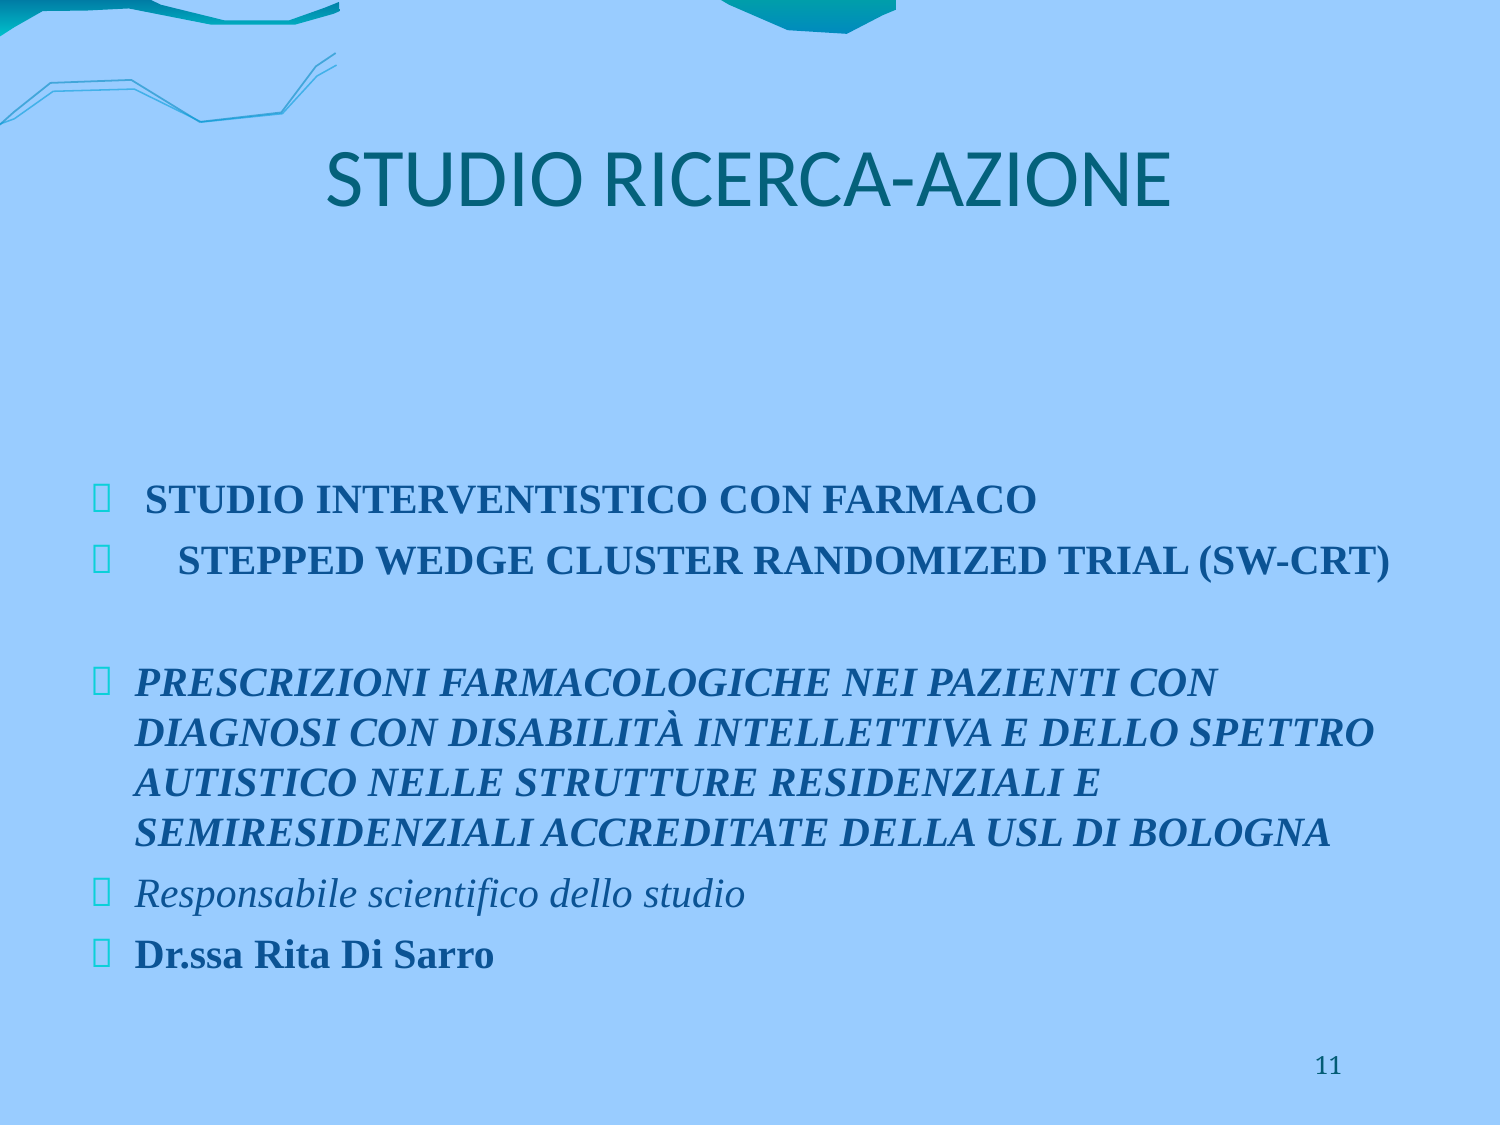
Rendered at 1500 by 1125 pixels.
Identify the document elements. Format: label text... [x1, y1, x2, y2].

slide_number <numero> [1299, 1042, 1425, 1103]
title STUDIO RICERCA-AZIONE [75, 115, 1425, 304]
list STUDIO INTERVENTISTICO CON FARMACO  STEPPED WEDGE CLUSTER RANDOMIZED TRIAL (SW-CRT) PRESCRIZIONI FARMACOLOGICHE NEI PAZIENTI CON DIAGNOSI CON DISABILITÀ INTELLETTIVA E DELLO SPETTRO AUTISTICO NELLE STRUTTURE RESIDENZIALI E SEMIRESIDENZIALI ACCREDITATE DELLA USL DI BOLOGNA Responsabile scientifico dello studio Dr.ssa Rita Di Sarro [75, 408, 1425, 1012]
